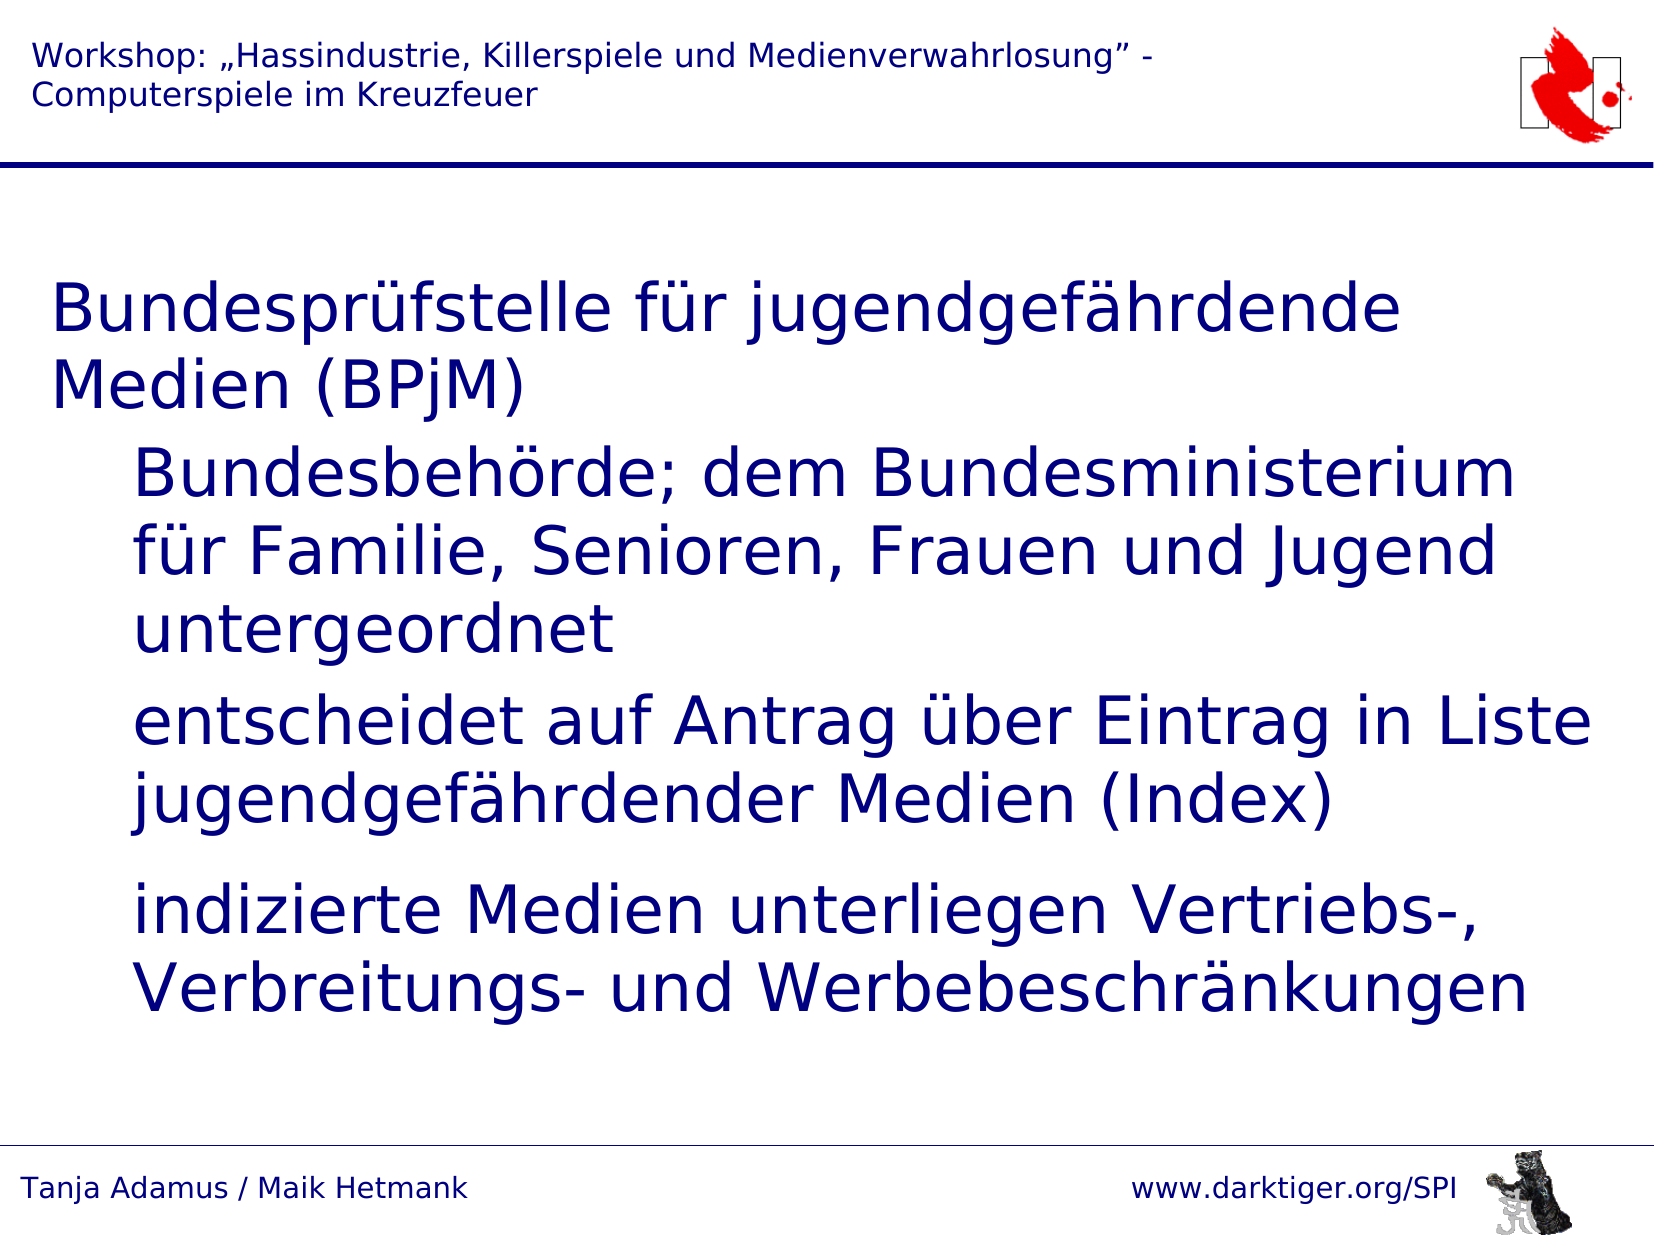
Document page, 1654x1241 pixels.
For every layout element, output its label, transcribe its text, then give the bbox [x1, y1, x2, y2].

text_box Workshop: „Hassindustrie, Killerspiele und Medienverwahrlosung” - Computerspiele im Kreuzfeuer [16, 29, 1418, 178]
text_box Bundesprüfstelle für jugendgefährdende Medien (BPjM) [35, 261, 1565, 433]
picture [1486, 1150, 1572, 1235]
text_box indizierte Medien unterliegen Vertriebs-, Verbreitungs- und Werbebeschränkungen [118, 864, 1625, 1035]
text_box entscheidet auf Antrag über Eintrag in Liste jugendgefährdender Medien (Index) [118, 675, 1625, 846]
picture [1503, 16, 1632, 148]
text_box Bundesbehörde; dem Bundesministerium für Familie, Senioren, Frauen und Jugend untergeordnet [118, 427, 1625, 675]
